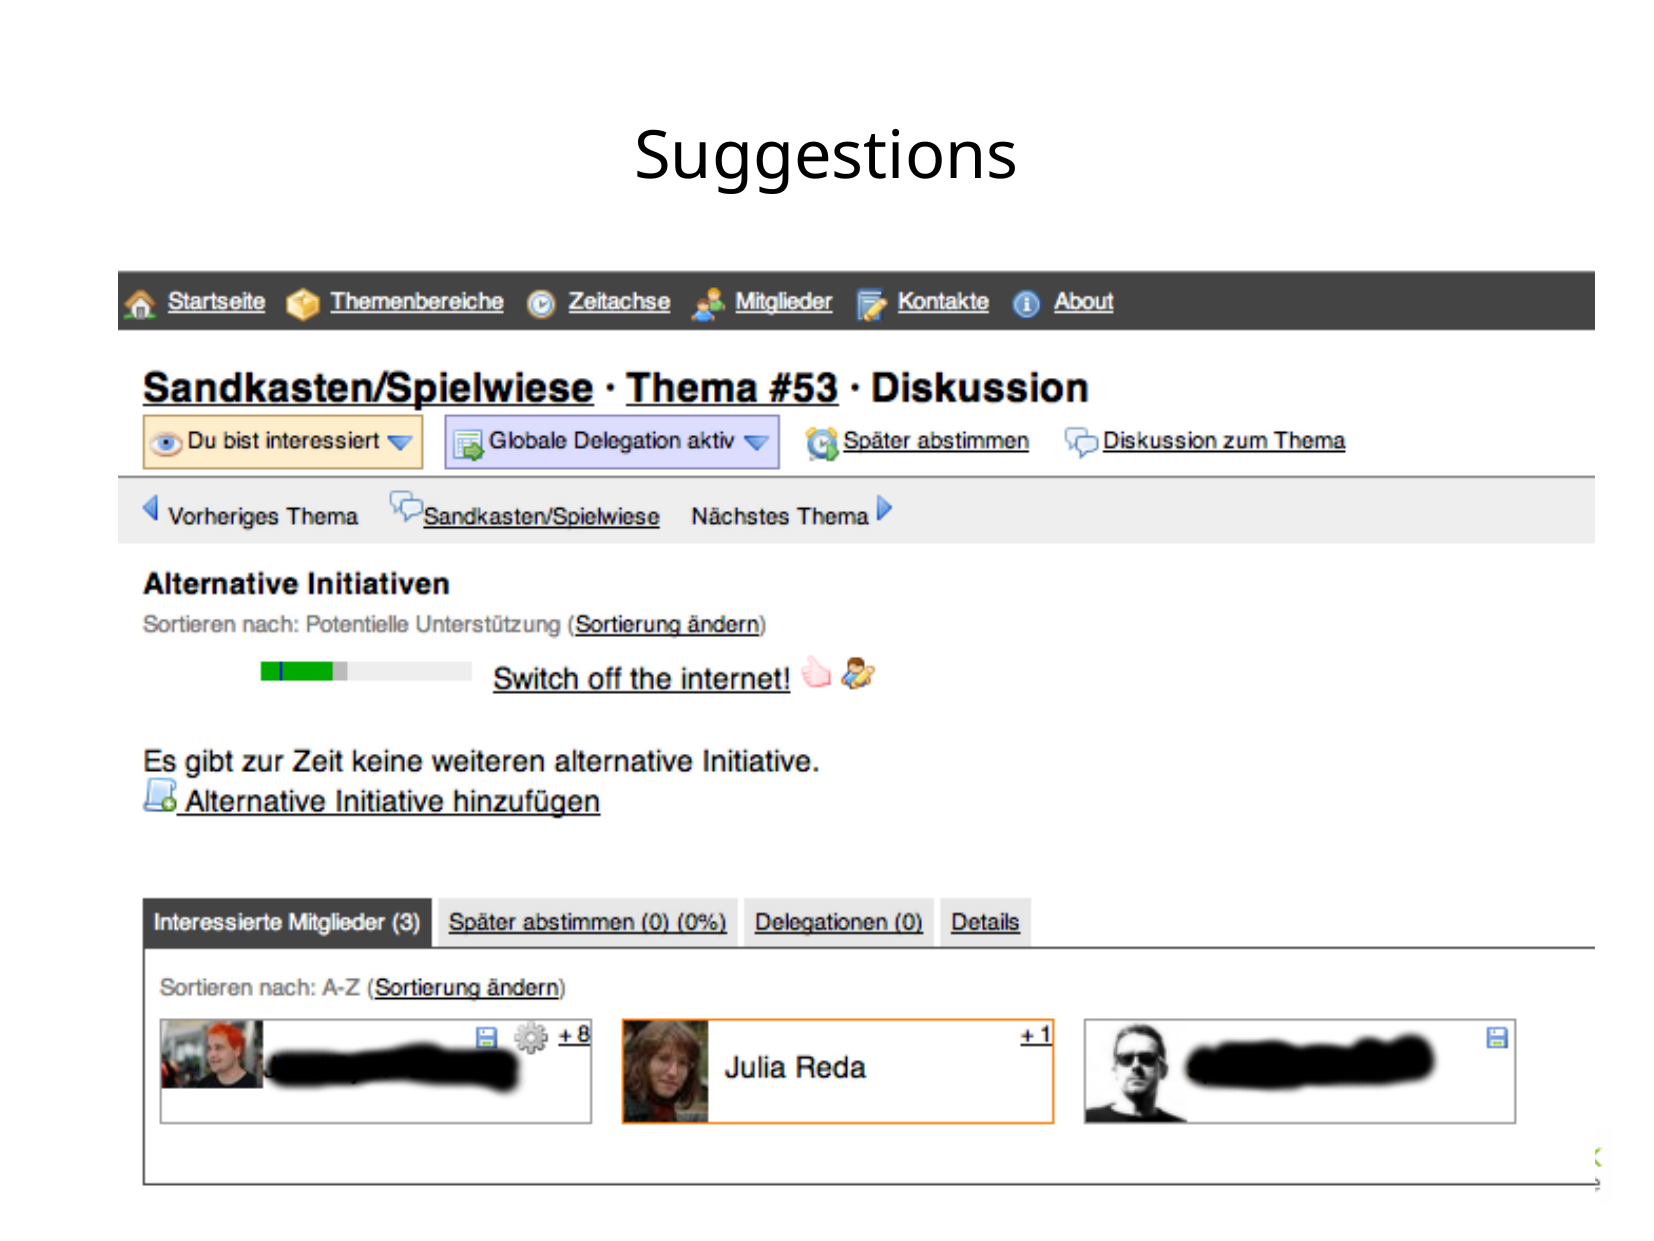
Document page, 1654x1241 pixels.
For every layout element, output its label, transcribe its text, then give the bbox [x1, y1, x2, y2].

title Suggestions [82, 49, 1571, 257]
picture [118, 206, 1613, 1241]
